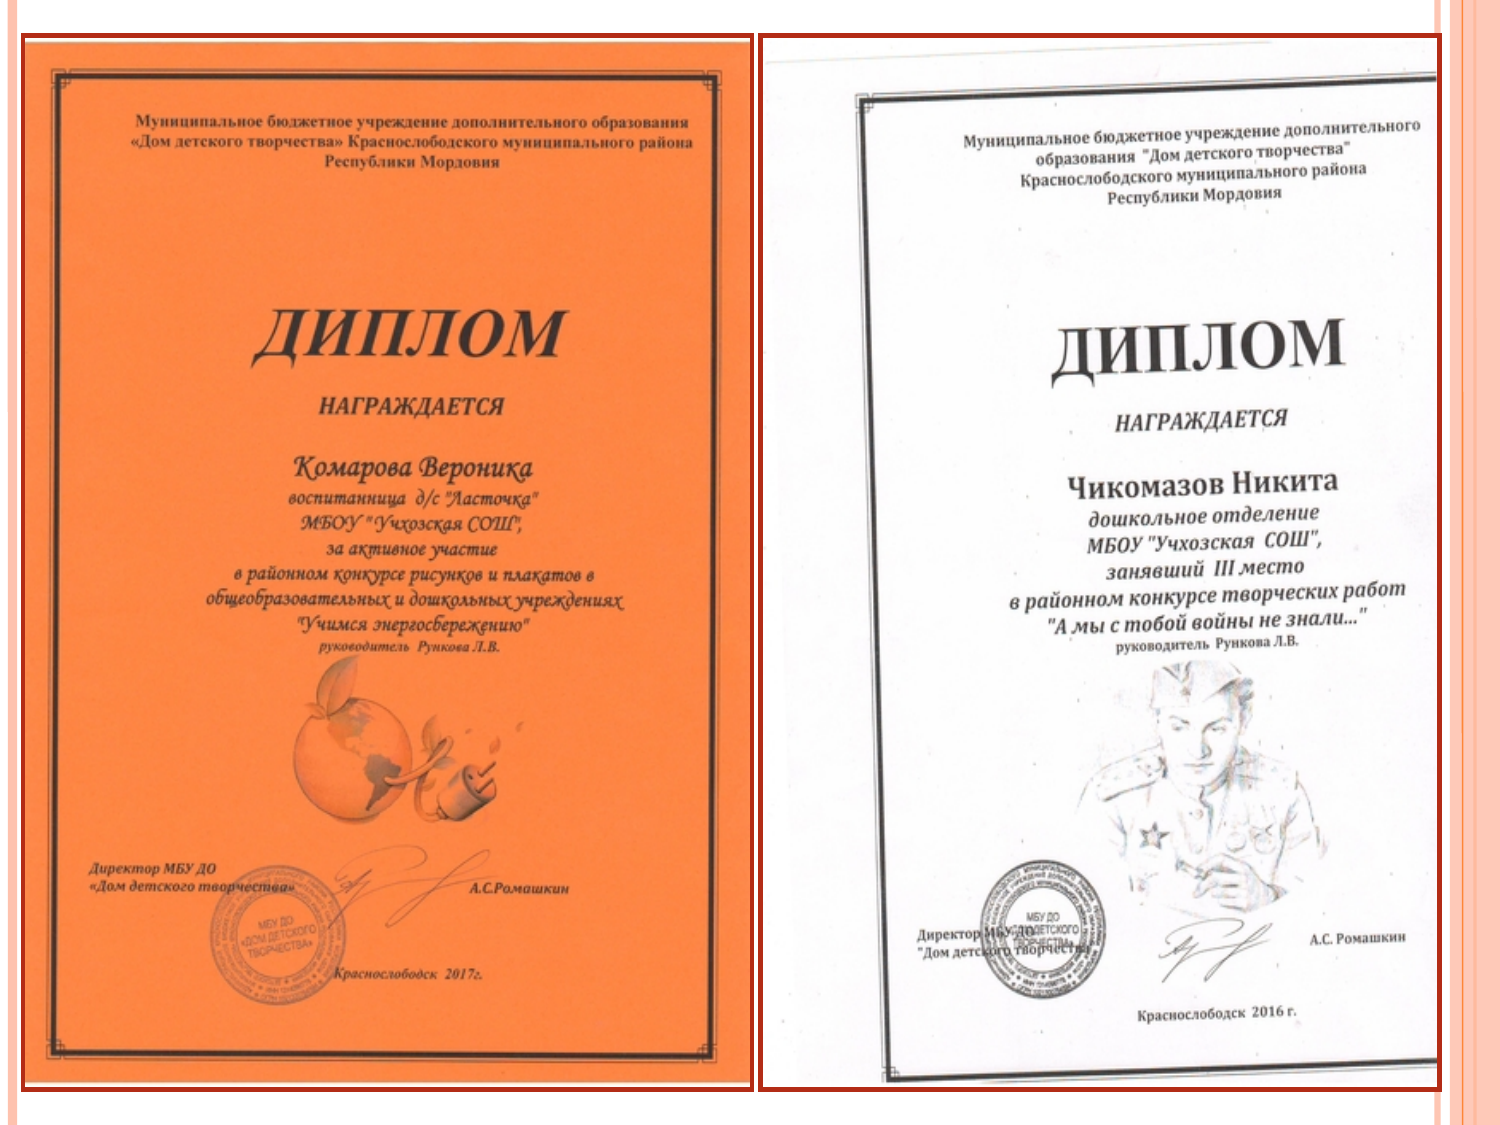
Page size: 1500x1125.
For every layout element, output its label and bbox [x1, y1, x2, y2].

picture [24, 37, 750, 1088]
picture [762, 37, 1438, 1088]
